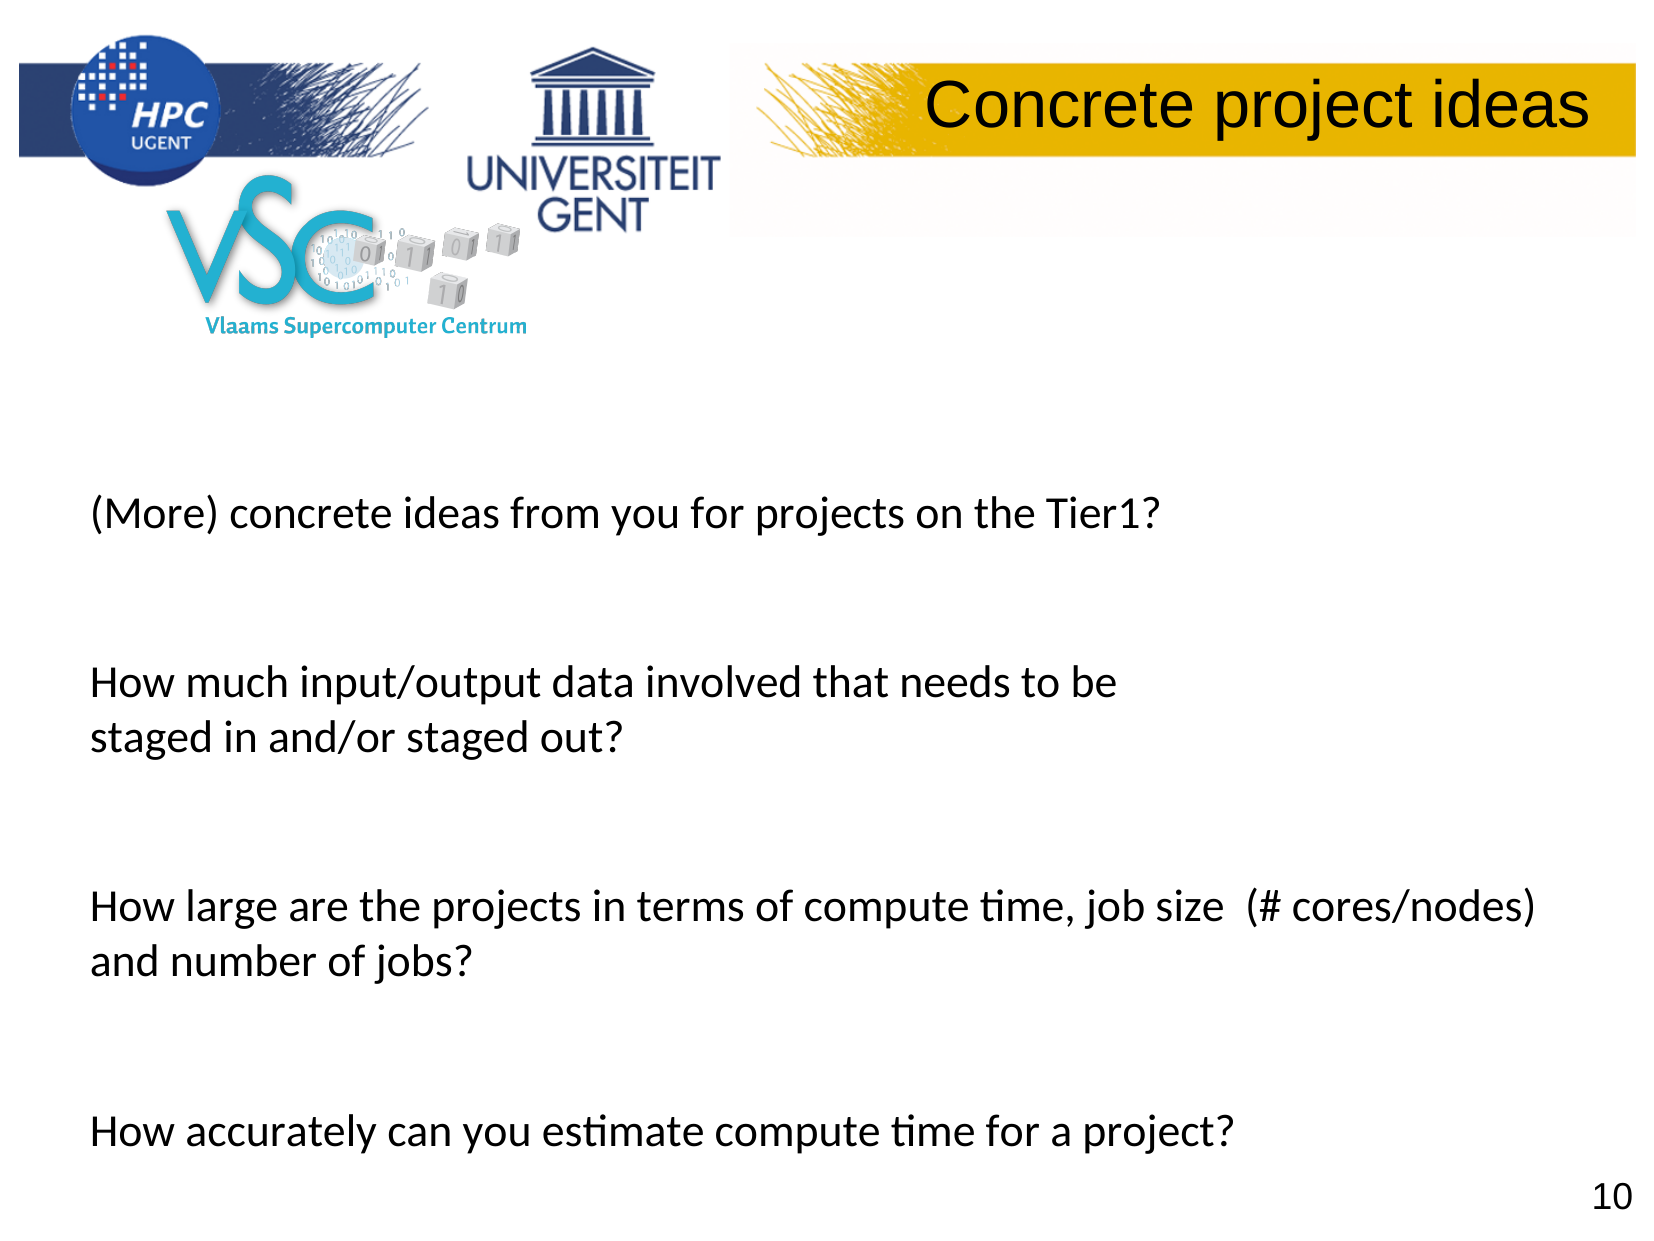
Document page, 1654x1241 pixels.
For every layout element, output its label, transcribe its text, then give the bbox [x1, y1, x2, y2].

title Concrete project ideas [904, 56, 1613, 150]
text_box (More) concrete ideas from you for projects on the Tier1? How much input/output data involved that needs to be staged in and/or staged out? How large are the projects in terms of compute time, job size (# cores/nodes) and number of jobs? How accurately can you estimate compute time for a project? [75, 390, 1576, 1165]
picture [19, 8, 1636, 338]
